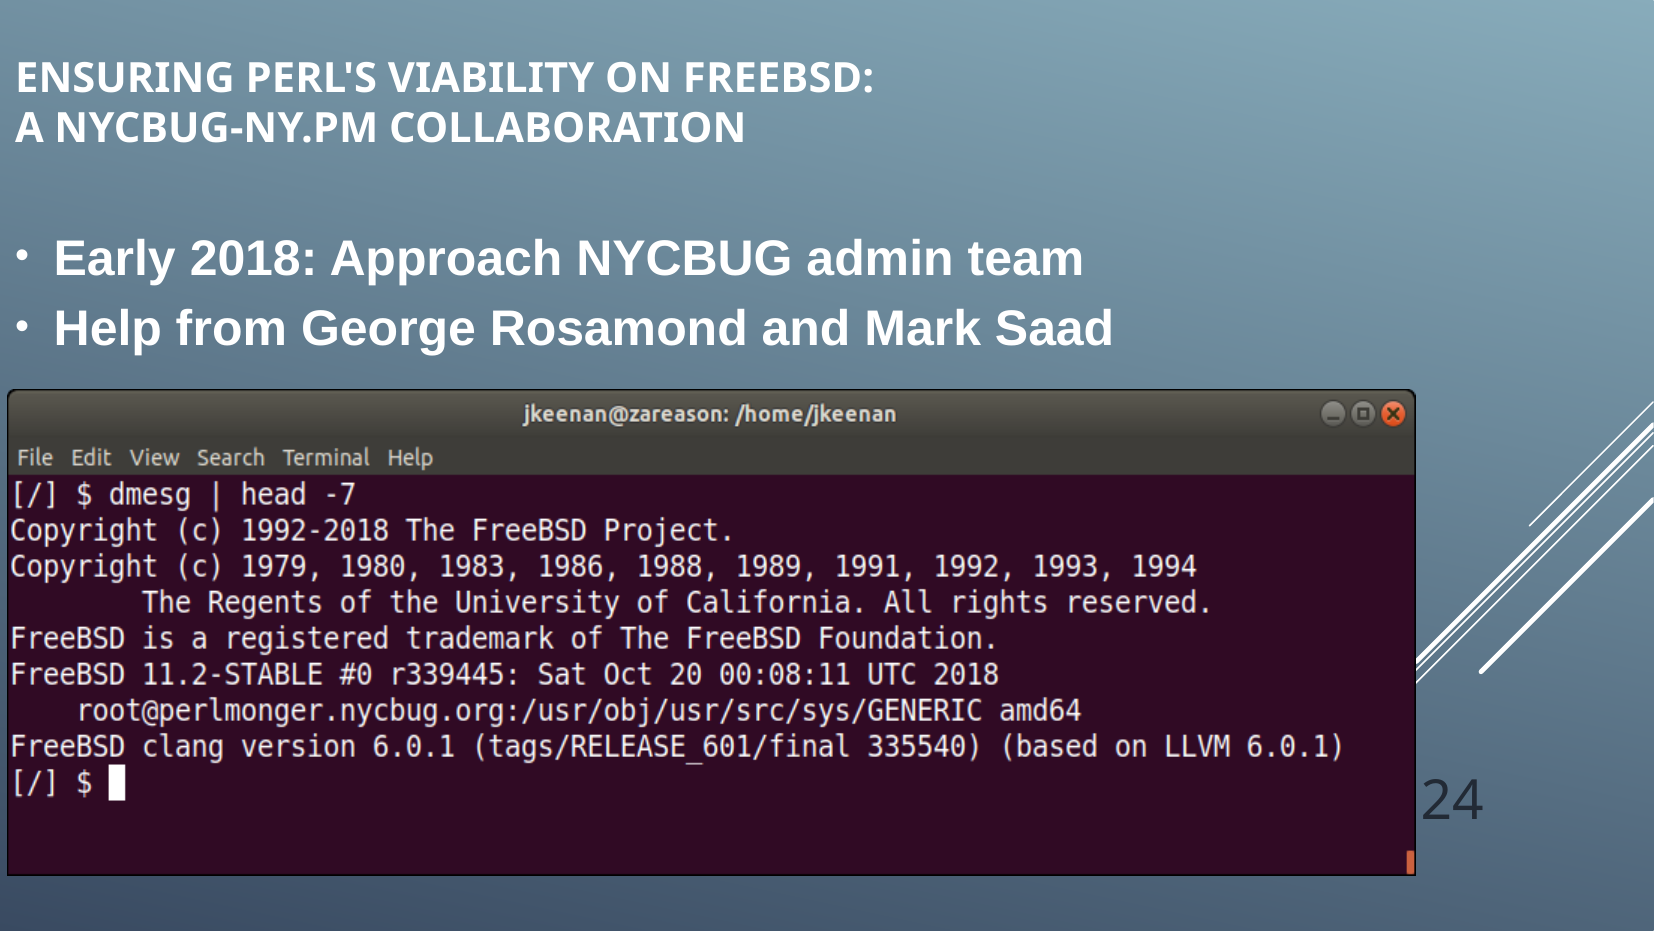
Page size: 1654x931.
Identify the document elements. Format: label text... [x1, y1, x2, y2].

subtitle Early 2018: Approach NYCBUG admin team Help from George Rosamond and Mark Saad [0, 217, 1489, 871]
title Ensuring Perl's Viability on FreeBSD: A NYCBUG-NY.PM Collaboration [0, 36, 1148, 166]
picture [7, 389, 1416, 876]
